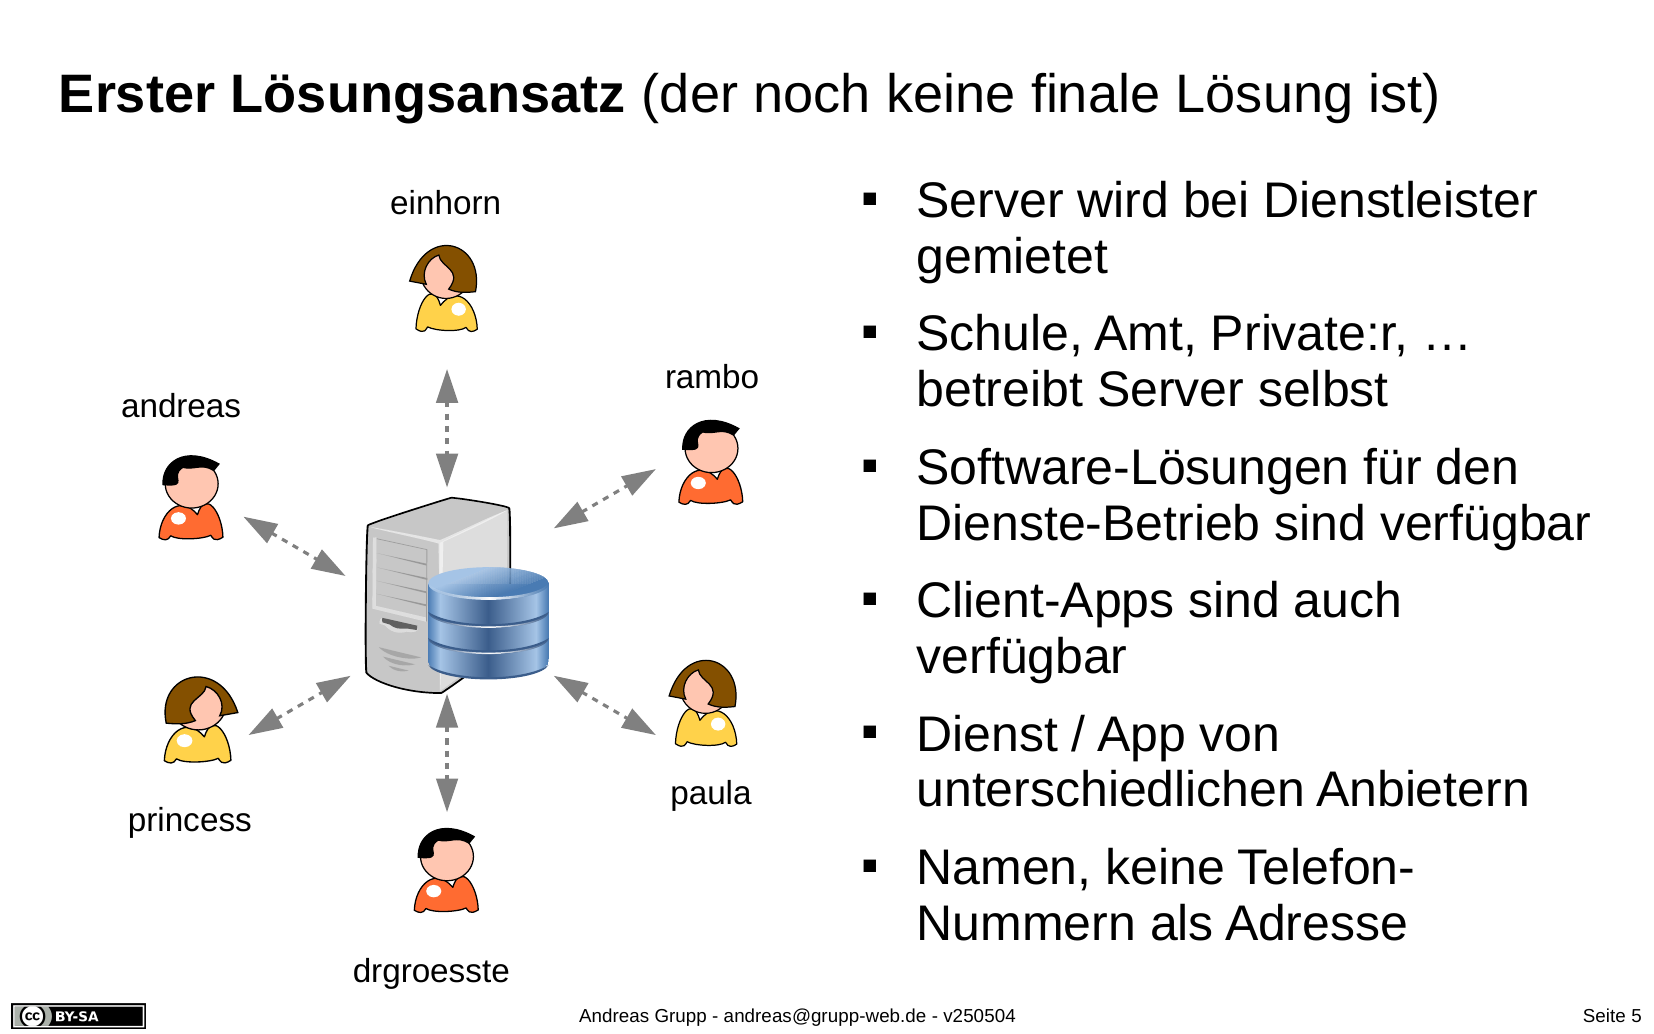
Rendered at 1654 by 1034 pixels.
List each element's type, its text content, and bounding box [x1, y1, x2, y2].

text_box paula [655, 767, 781, 824]
text_box andreas [106, 380, 272, 437]
picture [392, 817, 499, 944]
picture [141, 664, 253, 793]
picture [655, 647, 758, 767]
picture [657, 409, 764, 541]
picture [364, 496, 549, 694]
text_box rambo [650, 351, 792, 407]
text_box princess [113, 793, 281, 850]
picture [137, 445, 244, 576]
title Erster Lösungsansatz (der noch keine finale Lösung ist) [59, 24, 1625, 165]
list Server wird bei Dienstleister gemietet Schule, Amt, Private:r, … betreibt Server selbst Software-Lösungen für den Dienste-Betrieb sind verfügbar Client-Apps sind auch verfügbar Dienst / App von unterschiedlichen Anbietern Namen, keine Telefon-Nummern als Adresse [845, 172, 1596, 952]
picture [11, 1003, 146, 1029]
picture [396, 233, 498, 370]
text_box drgroesste [338, 944, 546, 1001]
text_box einhorn [375, 177, 535, 233]
